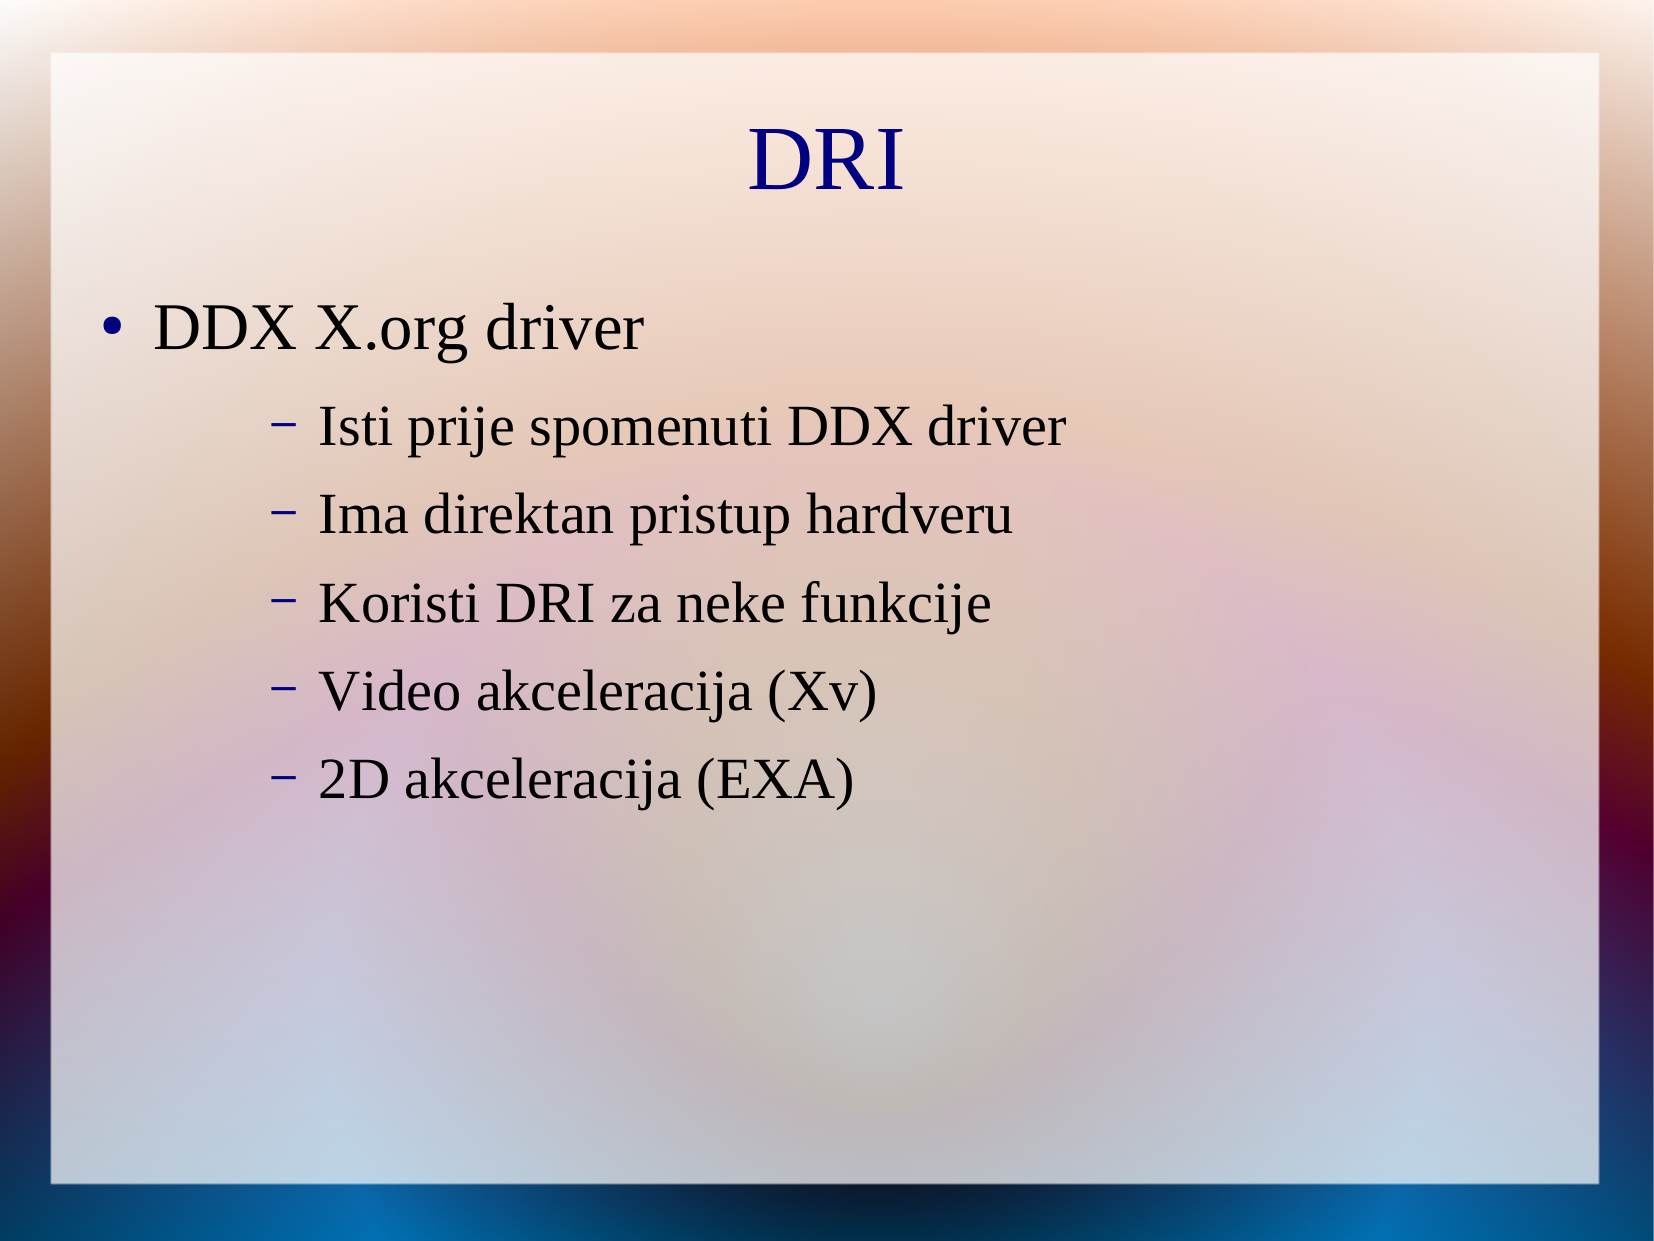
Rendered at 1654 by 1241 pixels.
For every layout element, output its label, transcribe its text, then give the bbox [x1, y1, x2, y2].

title DRI [82, 62, 1571, 256]
picture [0, 0, 1654, 1241]
list DDX X.org driver Isti prije spomenuti DDX driver Ima direktan pristup hardveru Koristi DRI za neke funkcije Video akceleracija (Xv) 2D akceleracija (EXA) [82, 290, 1571, 1094]
